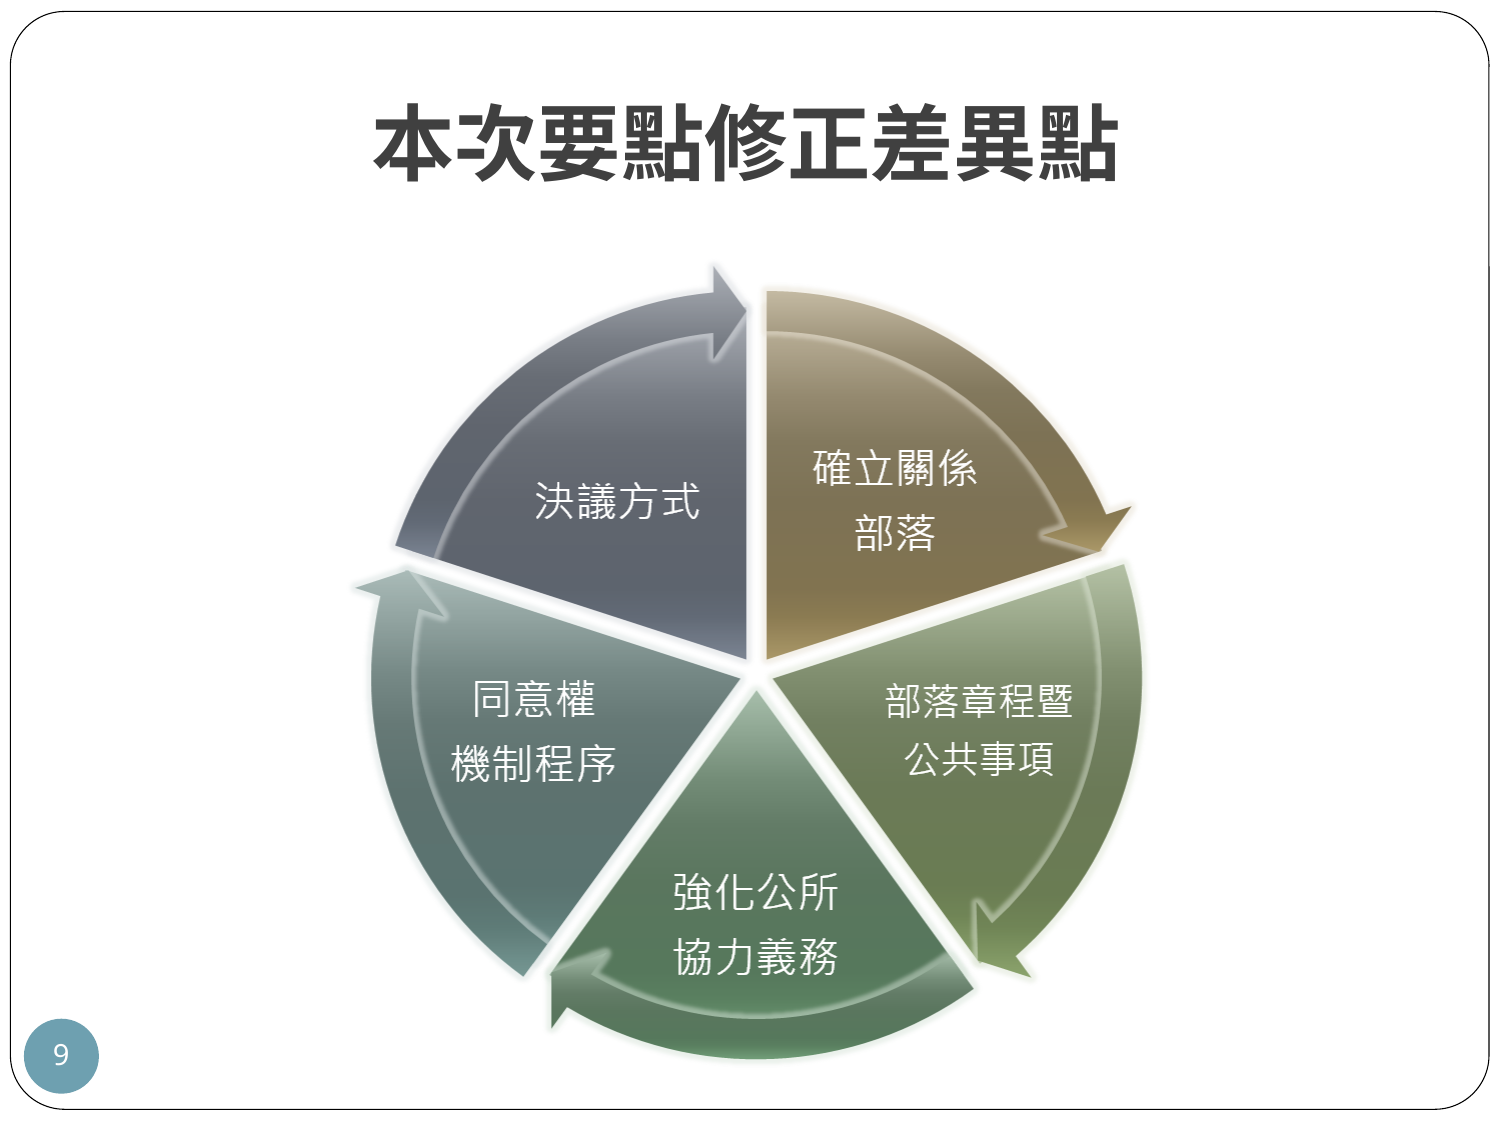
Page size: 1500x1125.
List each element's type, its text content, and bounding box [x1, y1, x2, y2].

text_box <編號> [23, 1018, 99, 1094]
text_box 本次要點修正差異點 [112, 18, 1388, 207]
picture [158, 253, 1354, 1096]
